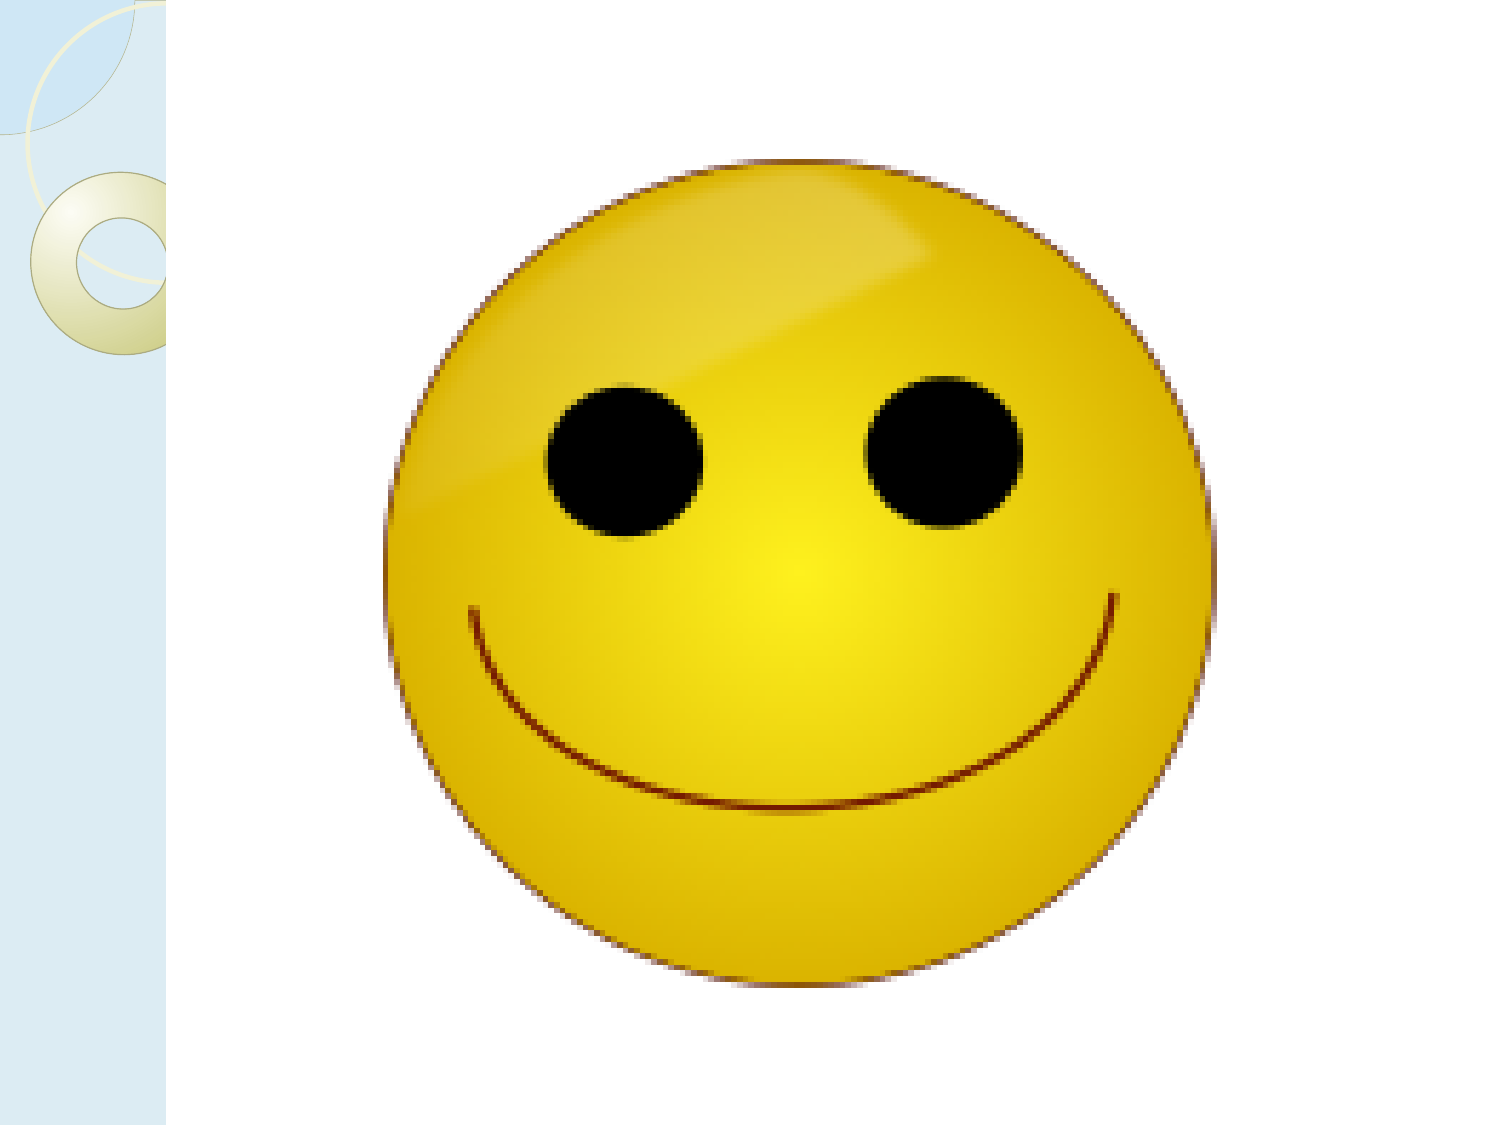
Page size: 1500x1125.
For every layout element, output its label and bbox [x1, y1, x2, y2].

picture [383, 148, 1223, 988]
